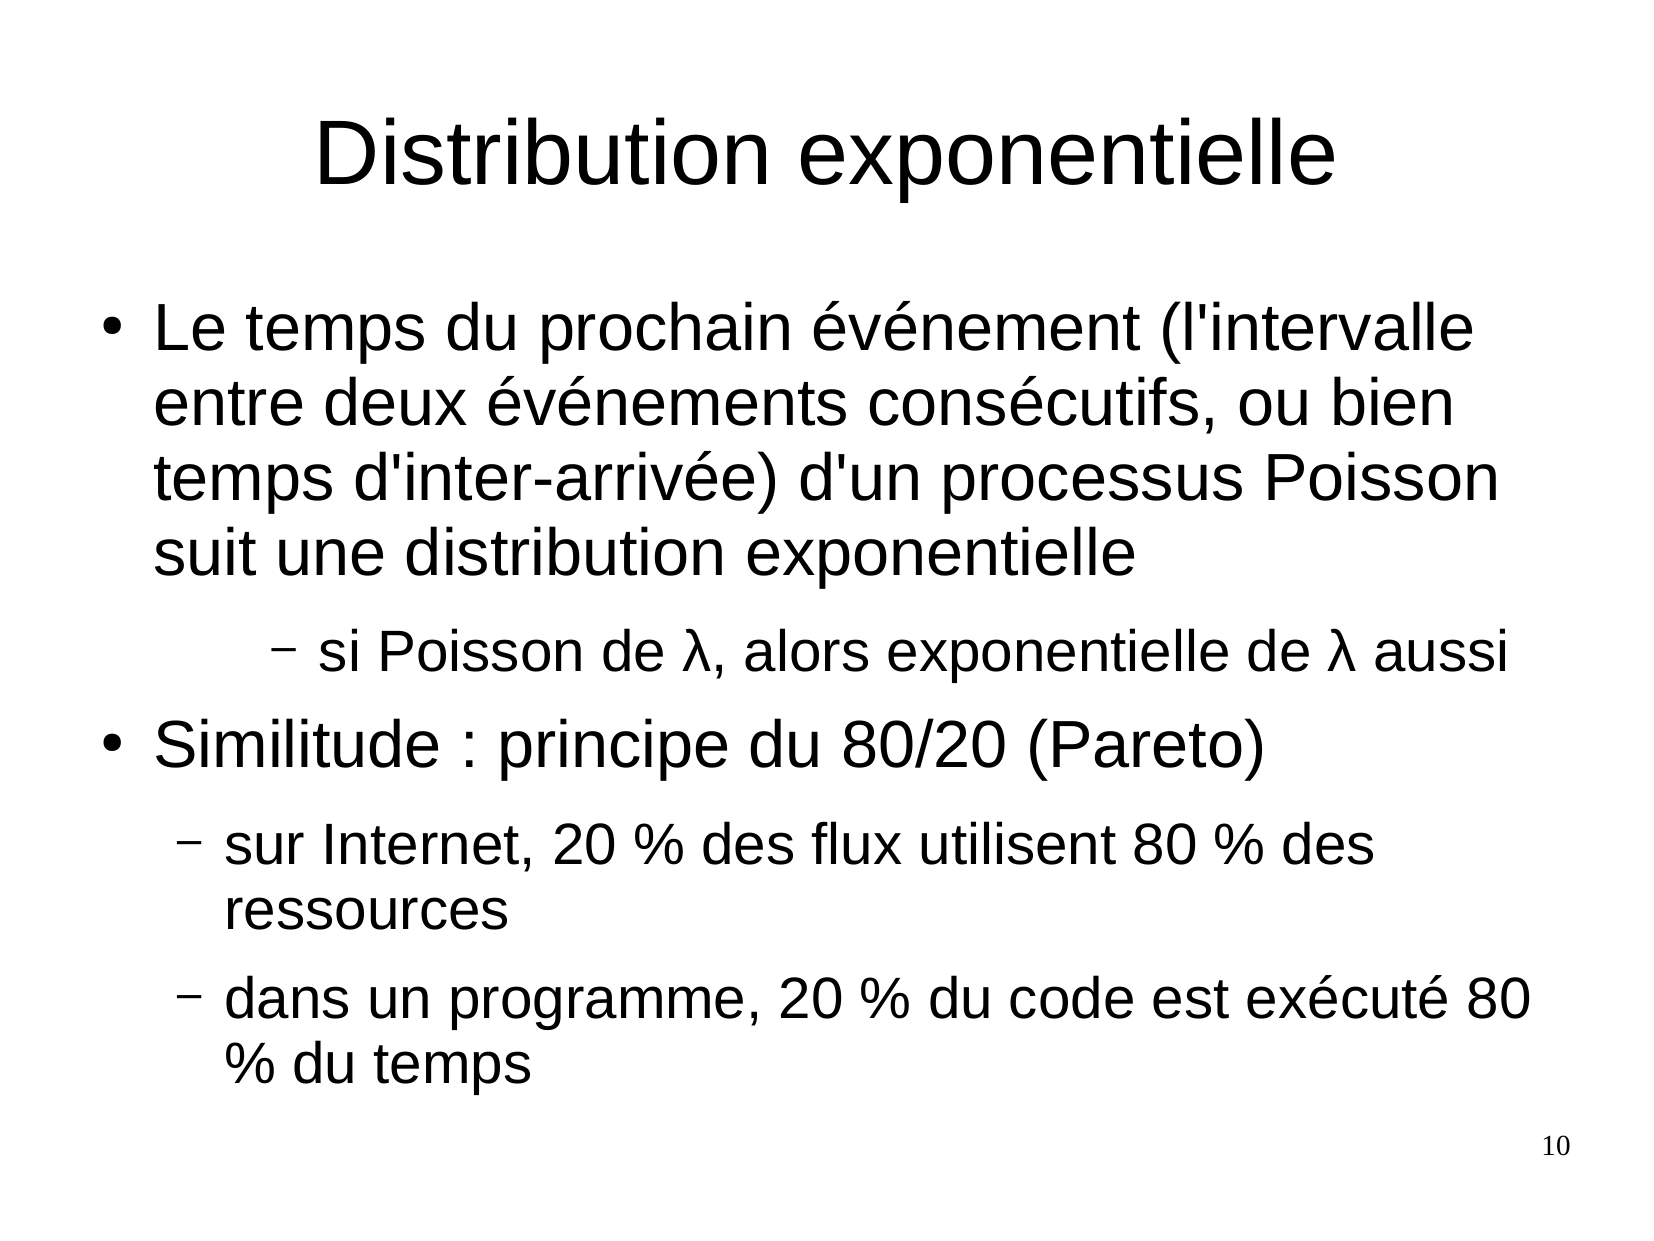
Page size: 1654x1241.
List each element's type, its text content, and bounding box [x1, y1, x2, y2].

title Distribution exponentielle [82, 56, 1571, 250]
list Le temps du prochain événement (l'intervalle entre deux événements consécutifs, ou bien temps d'inter-arrivée) d'un processus Poisson suit une distribution exponentielle si Poisson de λ, alors exponentielle de λ aussi Similitude : principe du 80/20 (Pareto) sur Internet, 20 % des flux utilisent 80 % des ressources dans un programme, 20 % du code est exécuté 80 % du temps [82, 290, 1571, 1096]
